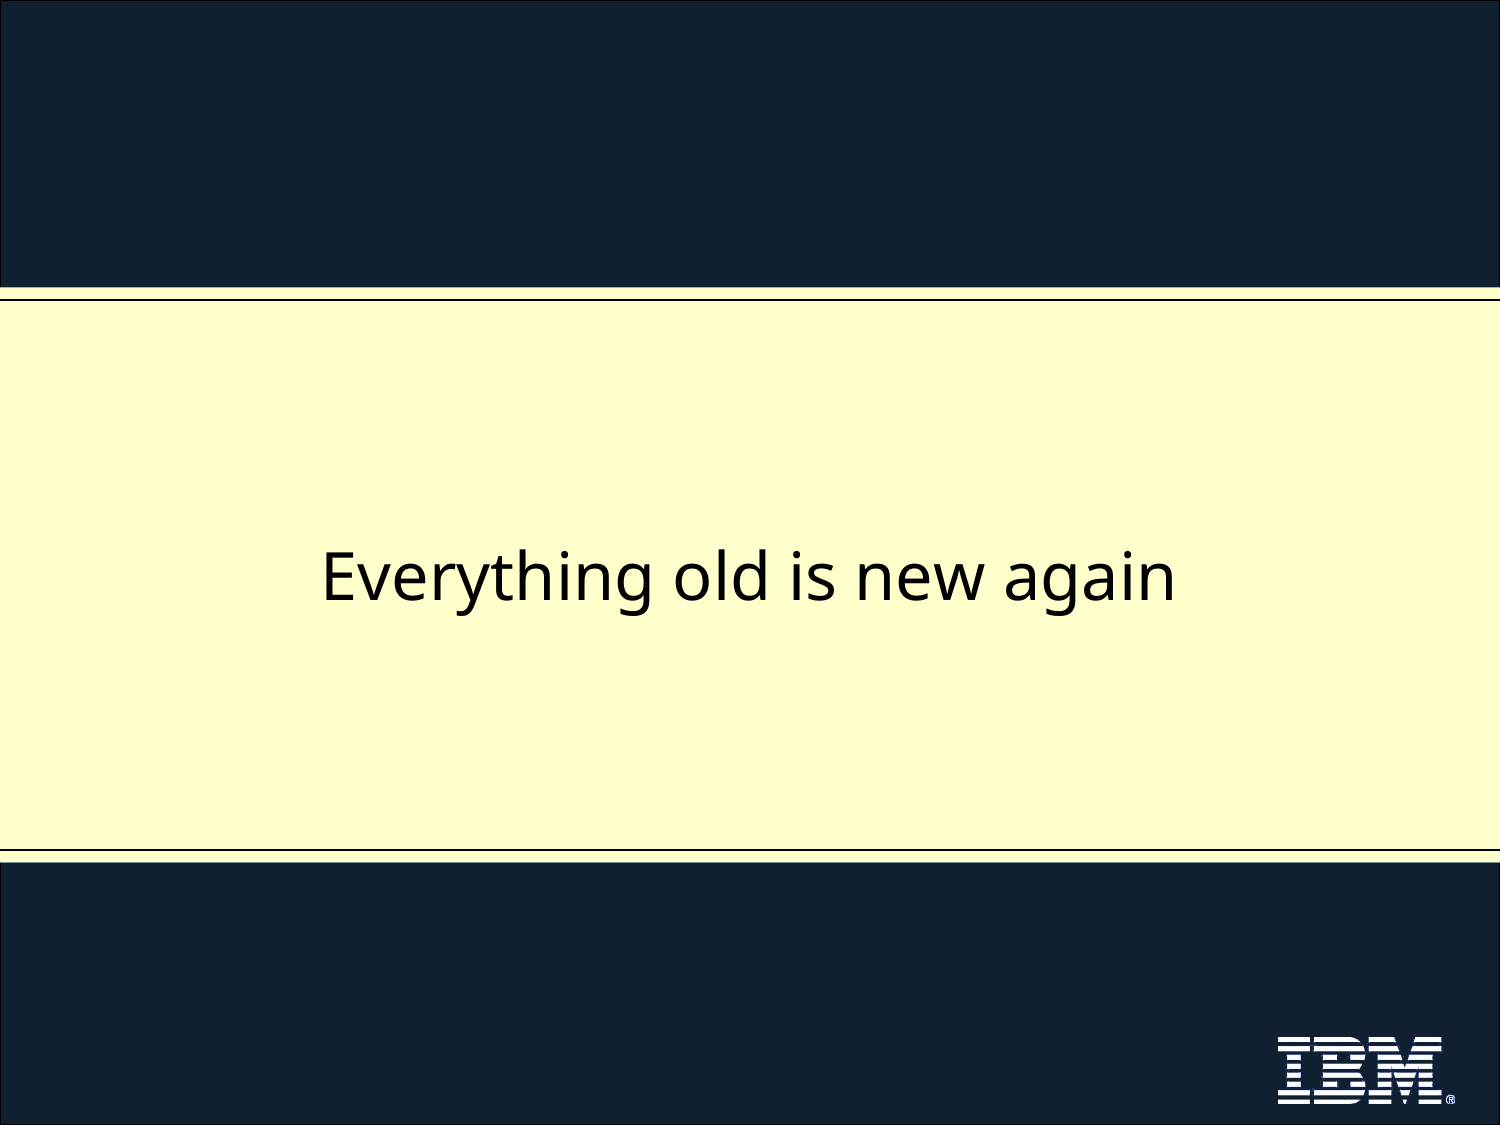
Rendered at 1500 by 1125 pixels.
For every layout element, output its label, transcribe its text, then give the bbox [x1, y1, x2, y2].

picture [1278, 1037, 1484, 1104]
text_box Everything old is new again [0, 287, 1500, 299]
text_box Everything old is new again [0, 851, 1500, 863]
text_box Everything old is new again [0, 301, 1500, 849]
